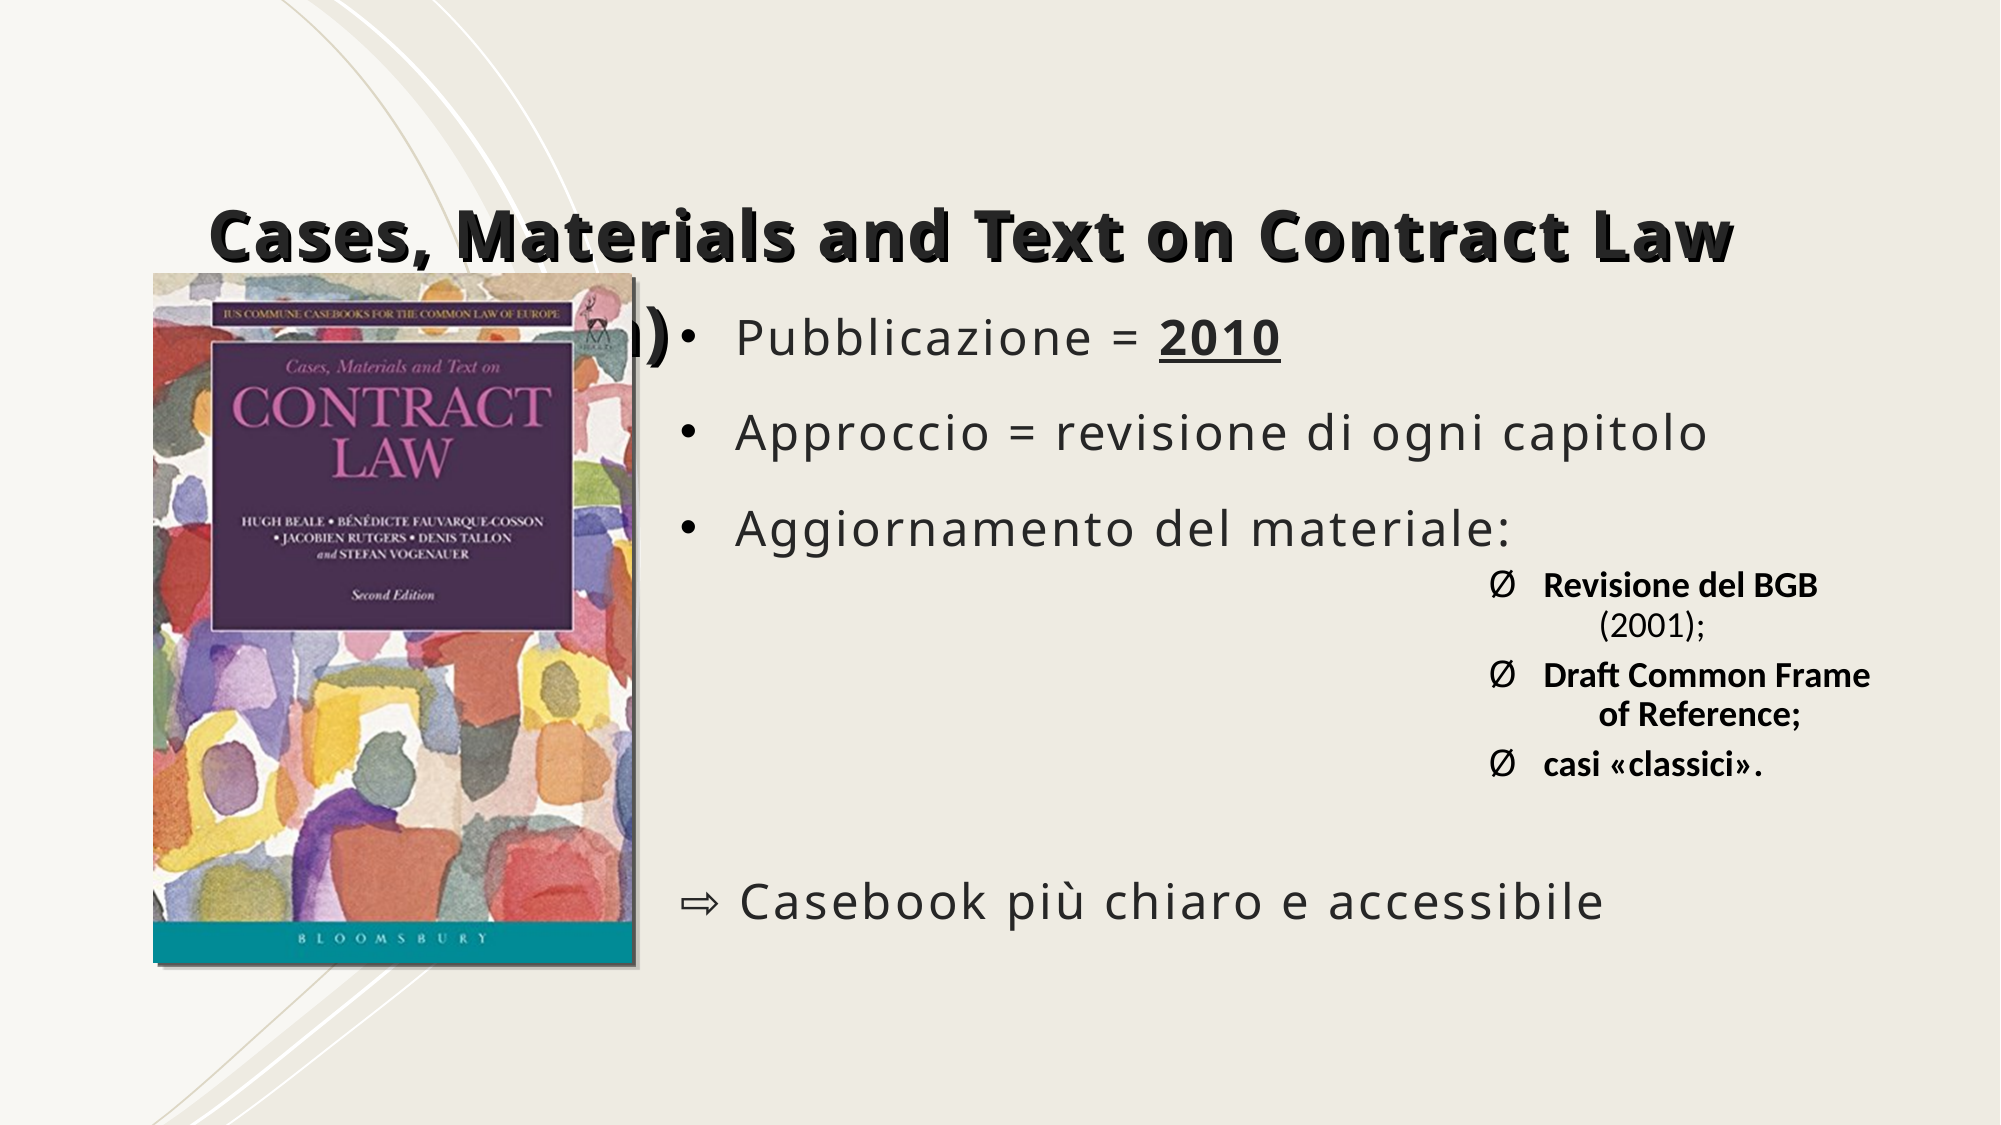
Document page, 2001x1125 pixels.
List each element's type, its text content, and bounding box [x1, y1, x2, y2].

picture [153, 273, 637, 968]
title Cases, Materials and Text on Contract Law (2nd edition) [189, 157, 1922, 271]
subtitle Pubblicazione = 2010 Approccio = revisione di ogni capitolo Aggiornamento del materiale: Revisione del BGB (2001); Draft Common Frame of Reference; casi «classici». ⇨ Casebook più chiaro e accessibile [661, 270, 1922, 949]
